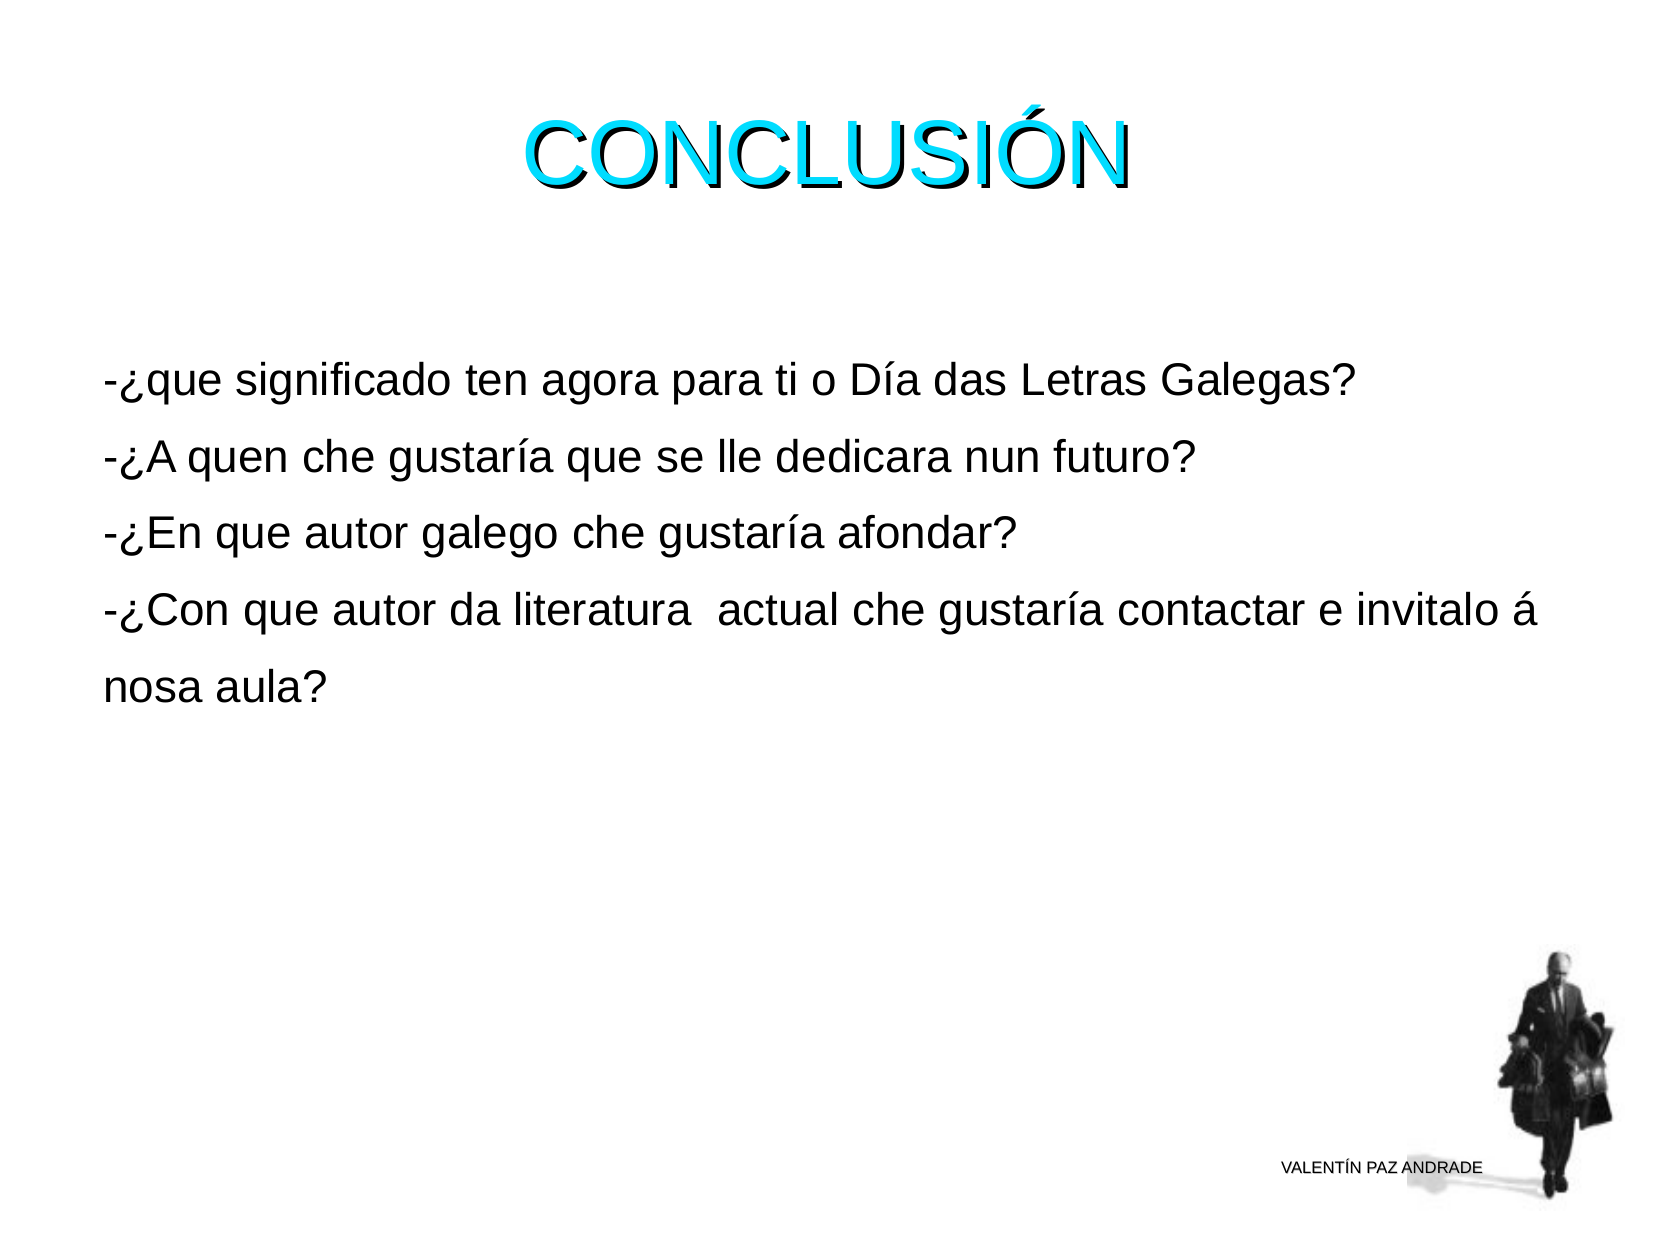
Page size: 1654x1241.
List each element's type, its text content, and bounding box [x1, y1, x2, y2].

title CONCLUSIÓN [82, 56, 1571, 227]
subtitle -¿que significado ten agora para ti o Día das Letras Galegas? -¿A quen che gustaría que se lle dedicara nun futuro? -¿En que autor galego che gustaría afondar? -¿Con que autor da literatura actual che gustaría contactar e invitalo á nosa aula? [29, 227, 1595, 739]
picture [1240, 944, 1625, 1216]
text_box VALENTÍN PAZ ANDRADE [1229, 1155, 1536, 1182]
